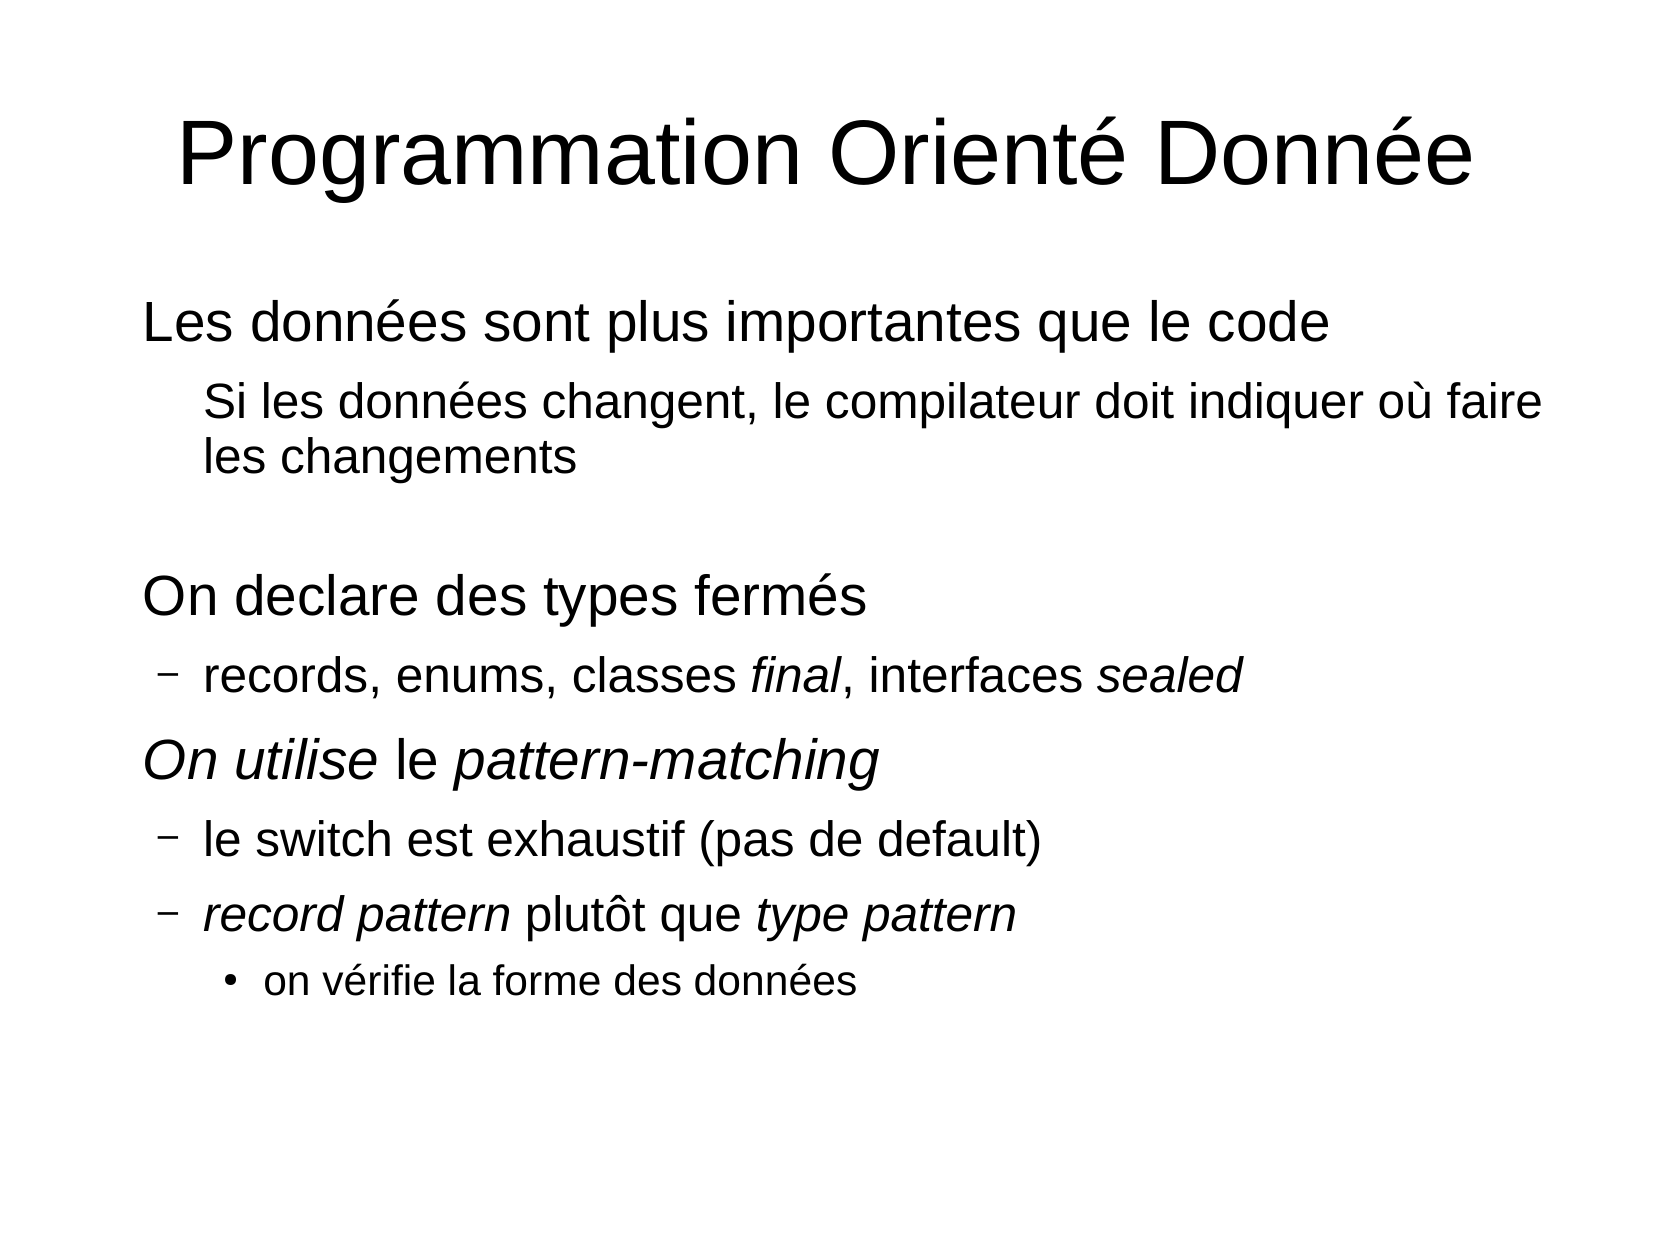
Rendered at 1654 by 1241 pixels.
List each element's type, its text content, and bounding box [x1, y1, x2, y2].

title Programmation Orienté Donnée [82, 49, 1571, 257]
list Les données sont plus importantes que le code Si les données changent, le compilateur doit indiquer où faire les changements On declare des types fermés records, enums, classes final, interfaces sealed On utilise le pattern-matching le switch est exhaustif (pas de default) record pattern plutôt que type pattern on vérifie la forme des données [82, 290, 1571, 1010]
